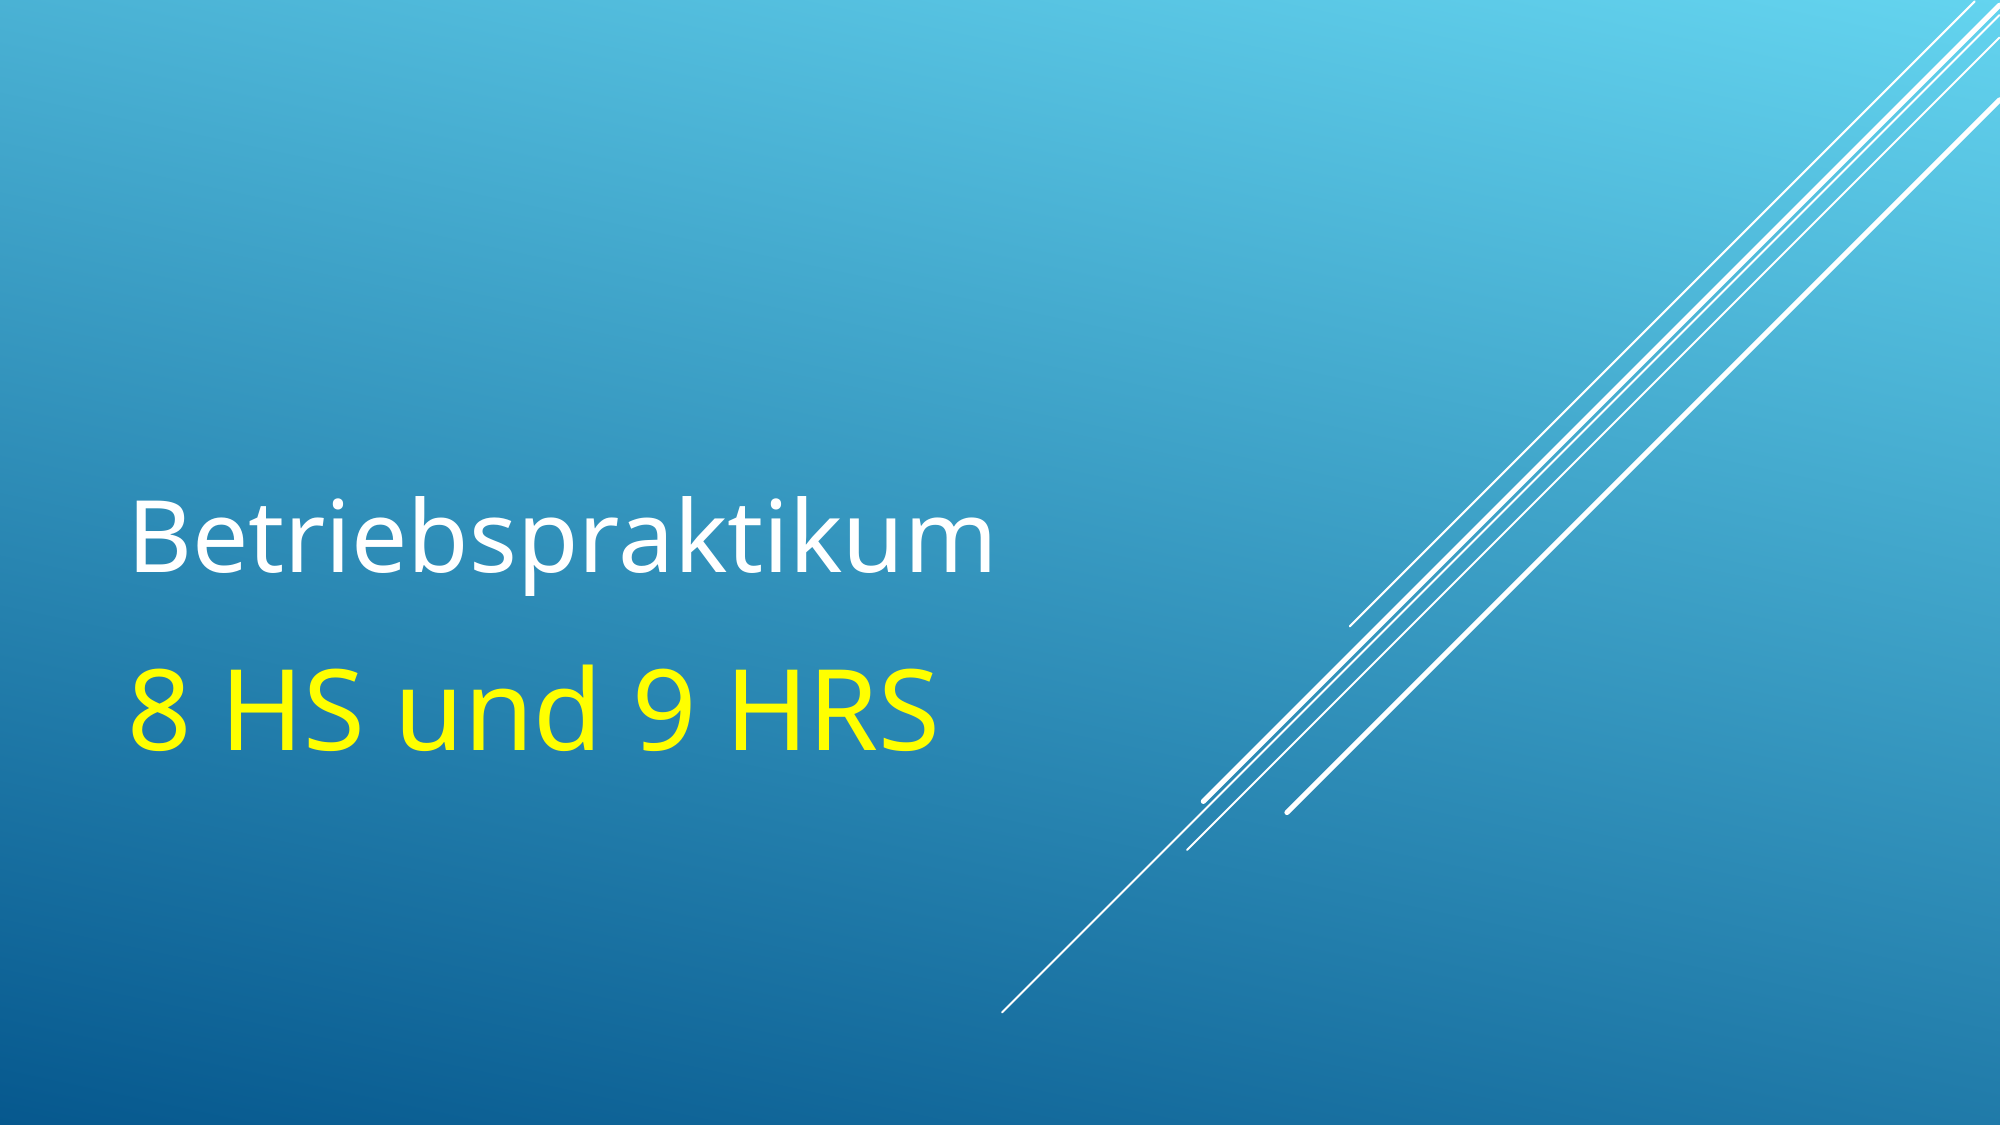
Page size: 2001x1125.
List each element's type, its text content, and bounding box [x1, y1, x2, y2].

title Betriebspraktikum [112, 112, 1425, 601]
subtitle 8 HS und 9 HRS [112, 630, 1163, 950]
